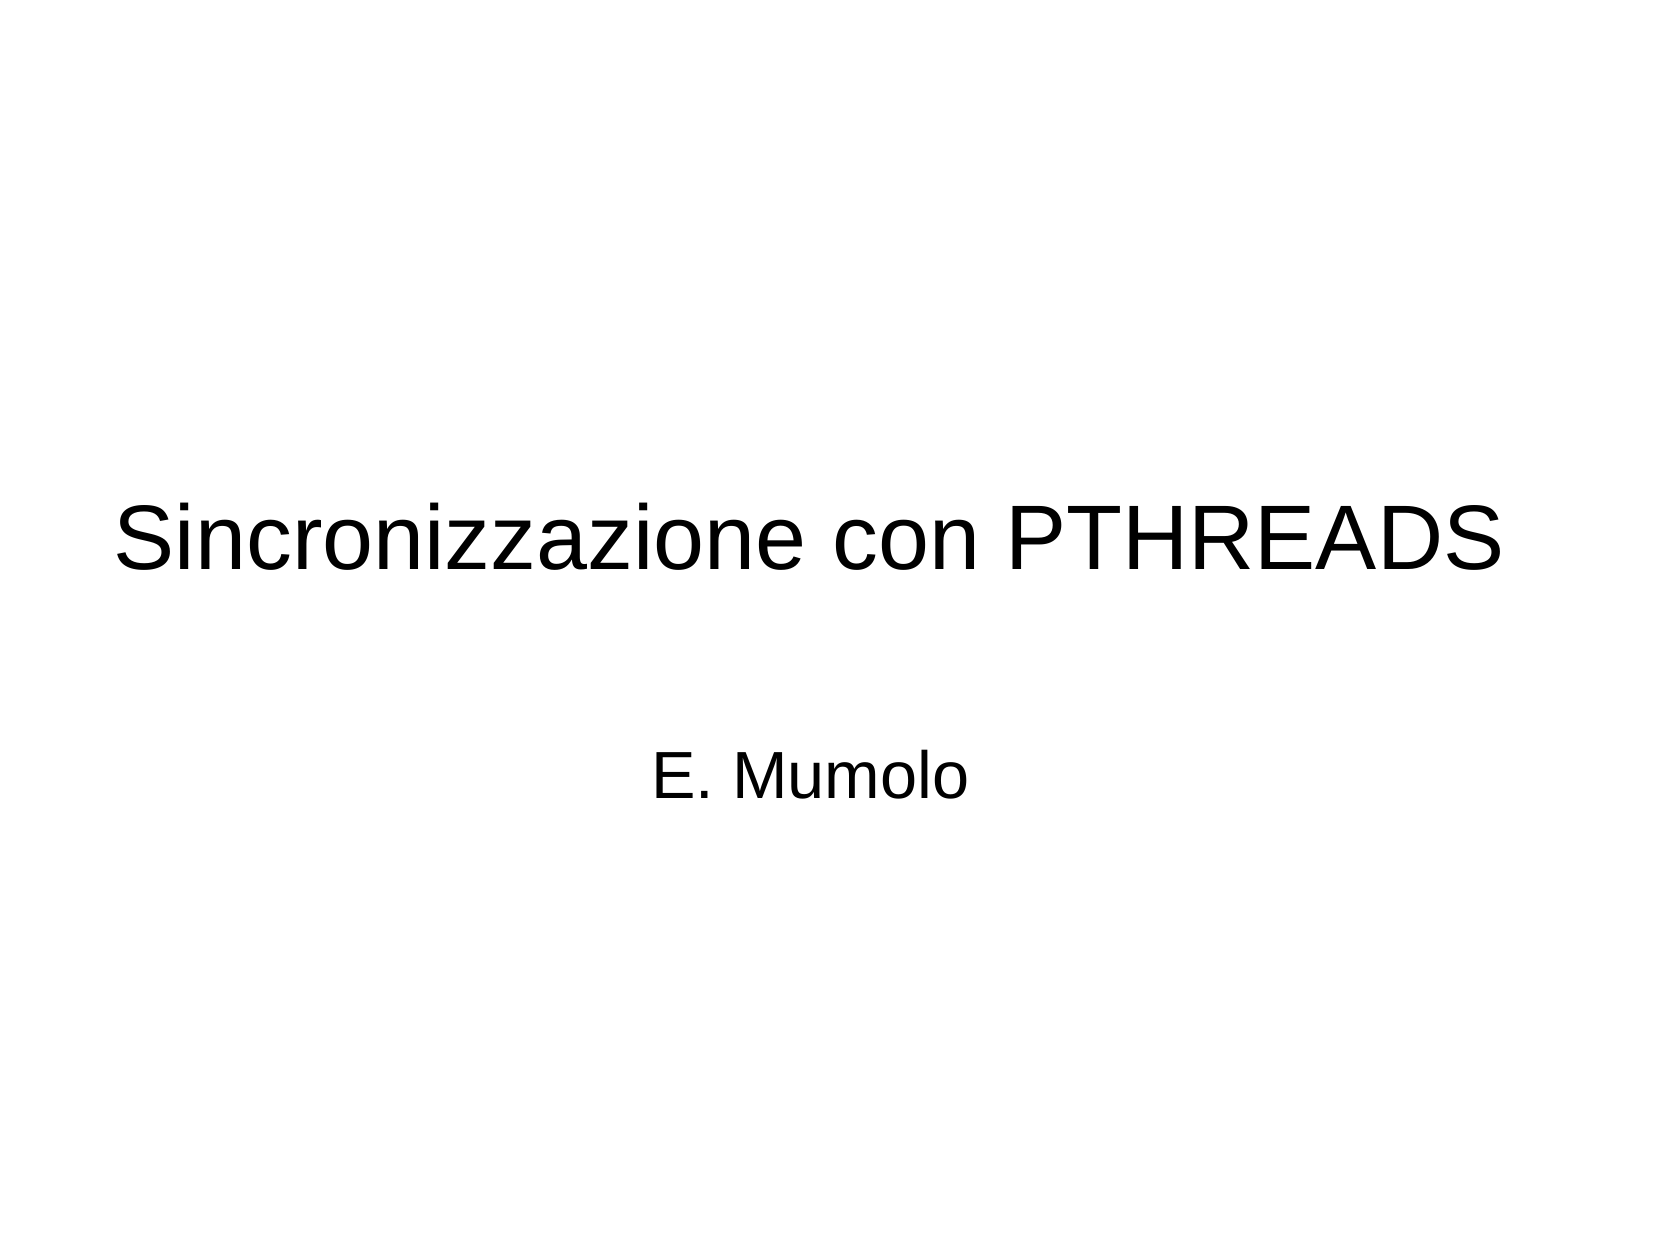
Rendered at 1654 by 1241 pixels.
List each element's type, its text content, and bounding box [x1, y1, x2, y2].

subtitle Sincronizzazione con PTHREADS E. Mumolo [82, 290, 1538, 1010]
